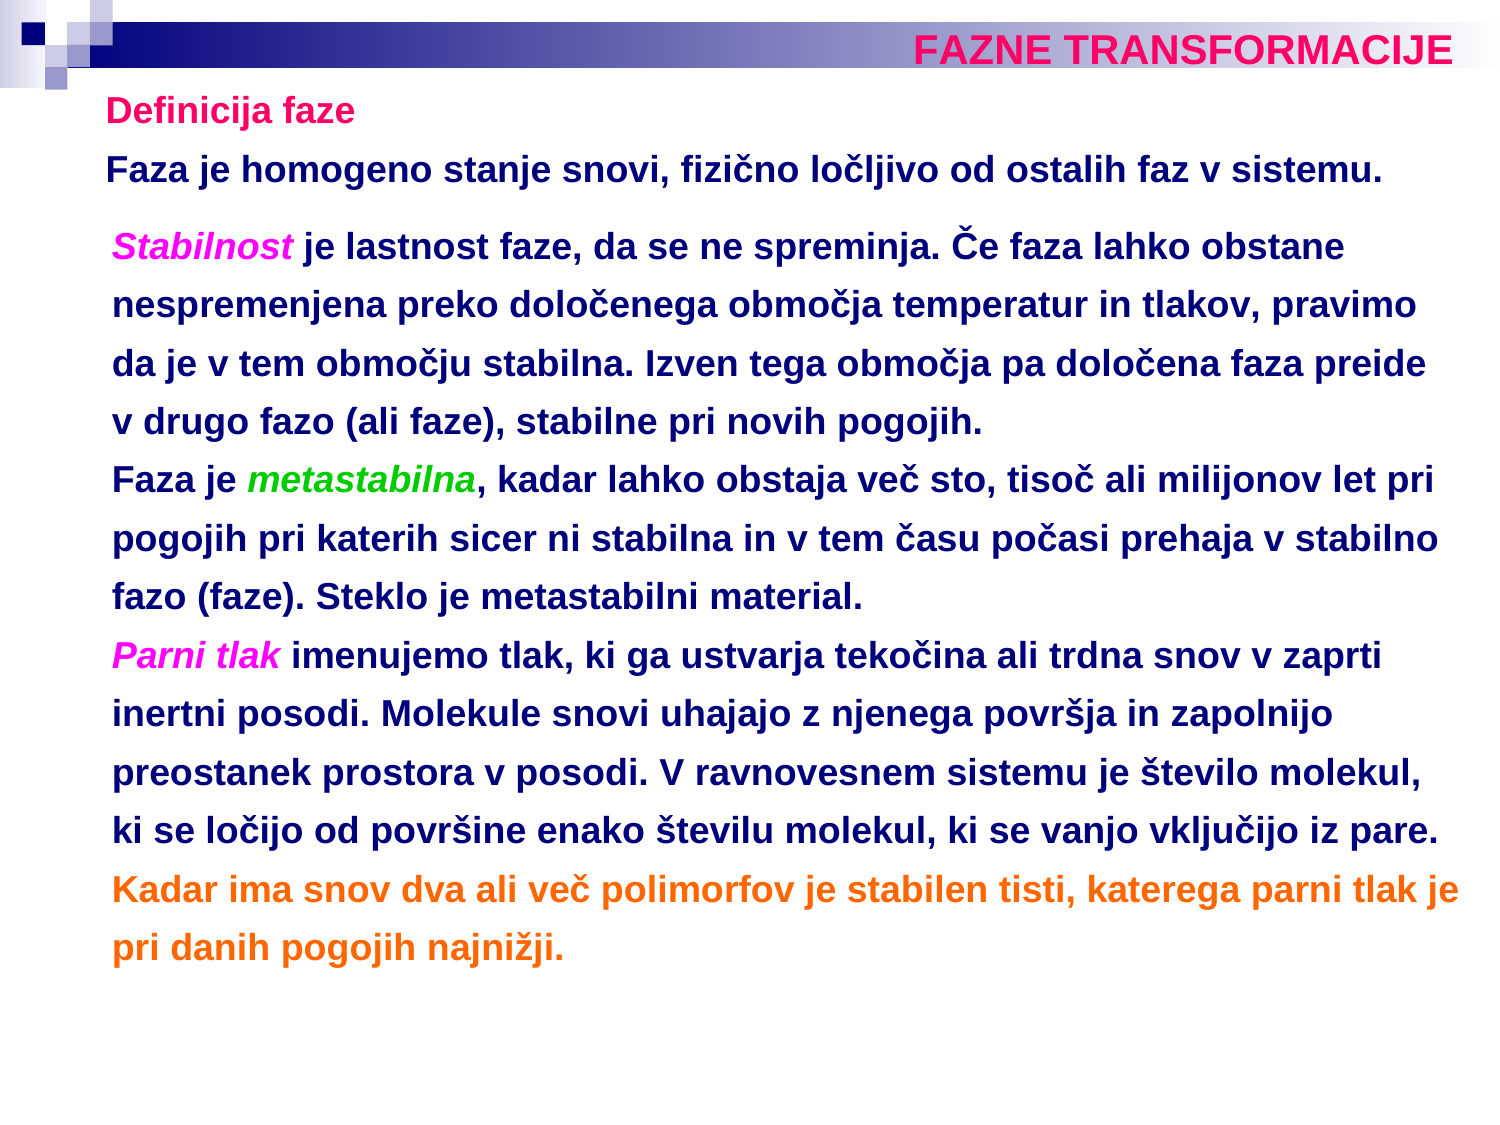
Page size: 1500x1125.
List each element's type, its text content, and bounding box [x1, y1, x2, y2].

text_box Stabilnost je lastnost faze, da se ne spreminja. Če faza lahko obstane nespremenjena preko določenega območja temperatur in tlakov, pravimo da je v tem območju stabilna. Izven tega območja pa določena faza preide v drugo fazo (ali faze), stabilne pri novih pogojih. Faza je metastabilna, kadar lahko obstaja več sto, tisoč ali milijonov let pri pogojih pri katerih sicer ni stabilna in v tem času počasi prehaja v stabilno fazo (faze). Steklo je metastabilni material. Parni tlak imenujemo tlak, ki ga ustvarja tekočina ali trdna snov v zaprti inertni posodi. Molekule snovi uhajajo z njenega površja in zapolnijo preostanek prostora v posodi. V ravnovesnem sistemu je število molekul, ki se ločijo od površine enako številu molekul, ki se vanjo vključijo iz pare. Kadar ima snov dva ali več polimorfov je stabilen tisti, katerega parni tlak je pri danih pogojih najnižji. [97, 200, 1486, 976]
text_box FAZNE TRANSFORMACIJE Definicija faze Faza je homogeno stanje snovi, fizično ločljivo od ostalih faz v sistemu. [90, 0, 1500, 198]
